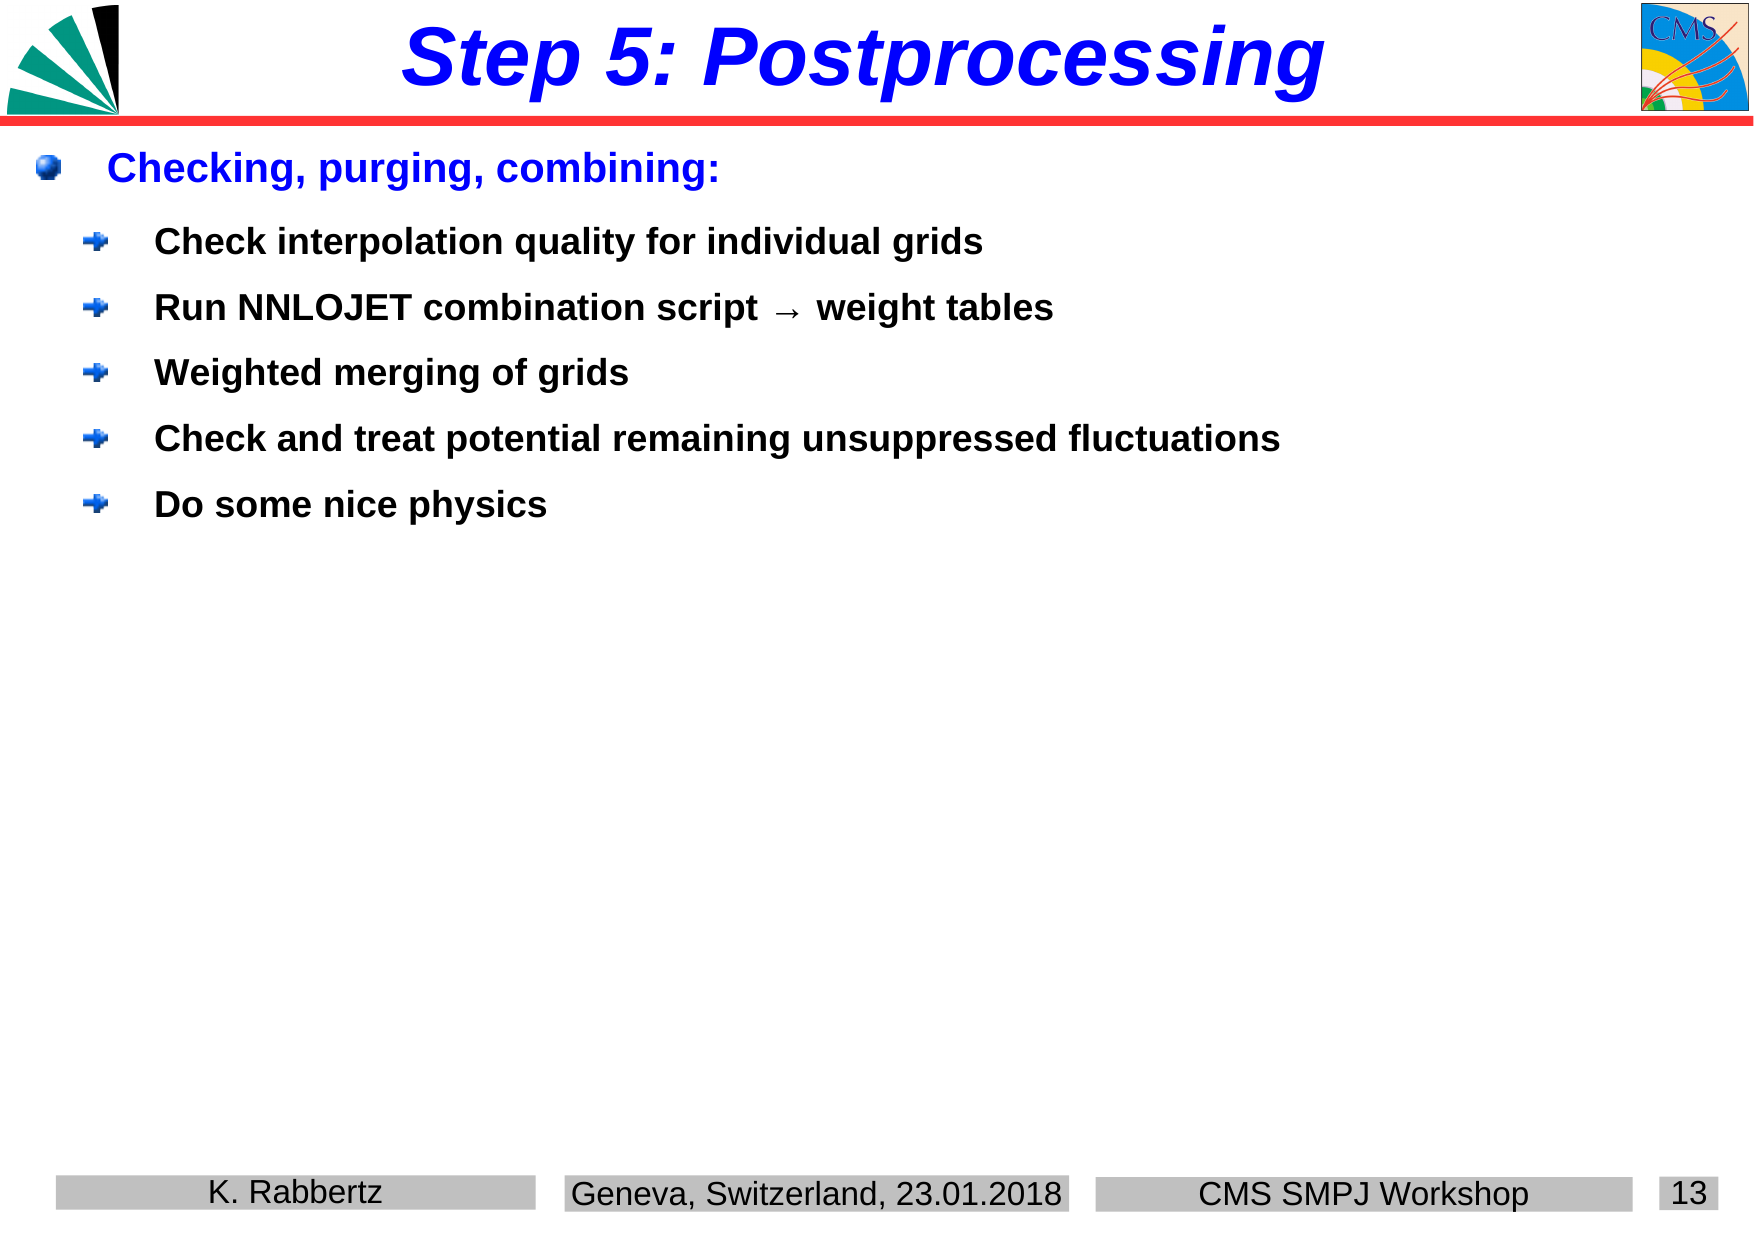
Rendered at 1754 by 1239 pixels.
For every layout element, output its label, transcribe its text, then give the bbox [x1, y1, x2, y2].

picture [7, 5, 119, 116]
list Checking, purging, combining: Check interpolation quality for individual grids Run NNLOJET combination script → weight tables Weighted merging of grids Check and treat potential remaining unsuppressed fluctuations Do some nice physics [24, 144, 1730, 592]
title Step 5: Postprocessing [123, 0, 1606, 114]
picture [1641, 3, 1749, 111]
